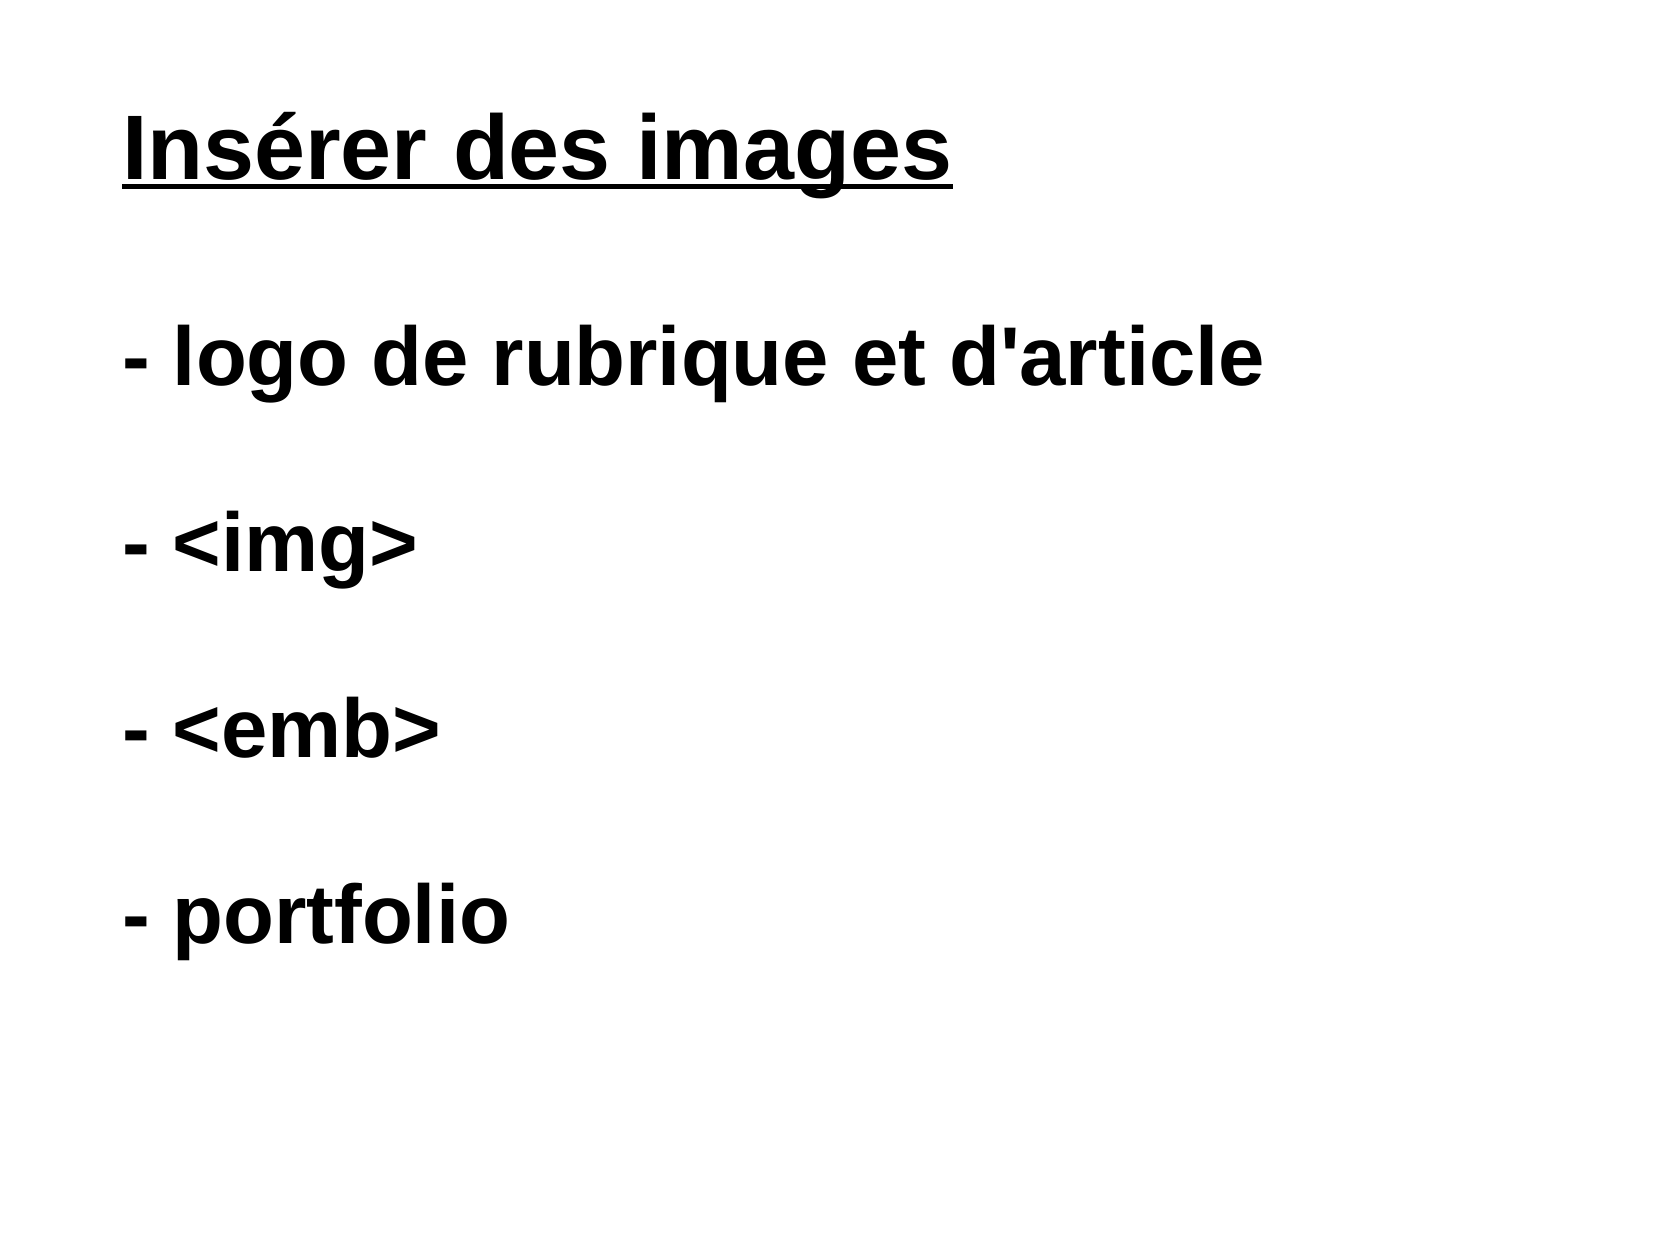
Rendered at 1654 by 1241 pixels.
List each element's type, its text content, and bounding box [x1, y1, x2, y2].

text_box Insérer des images - logo de rubrique et d'article - <img> - <emb> - portfolio [107, 88, 1633, 1044]
